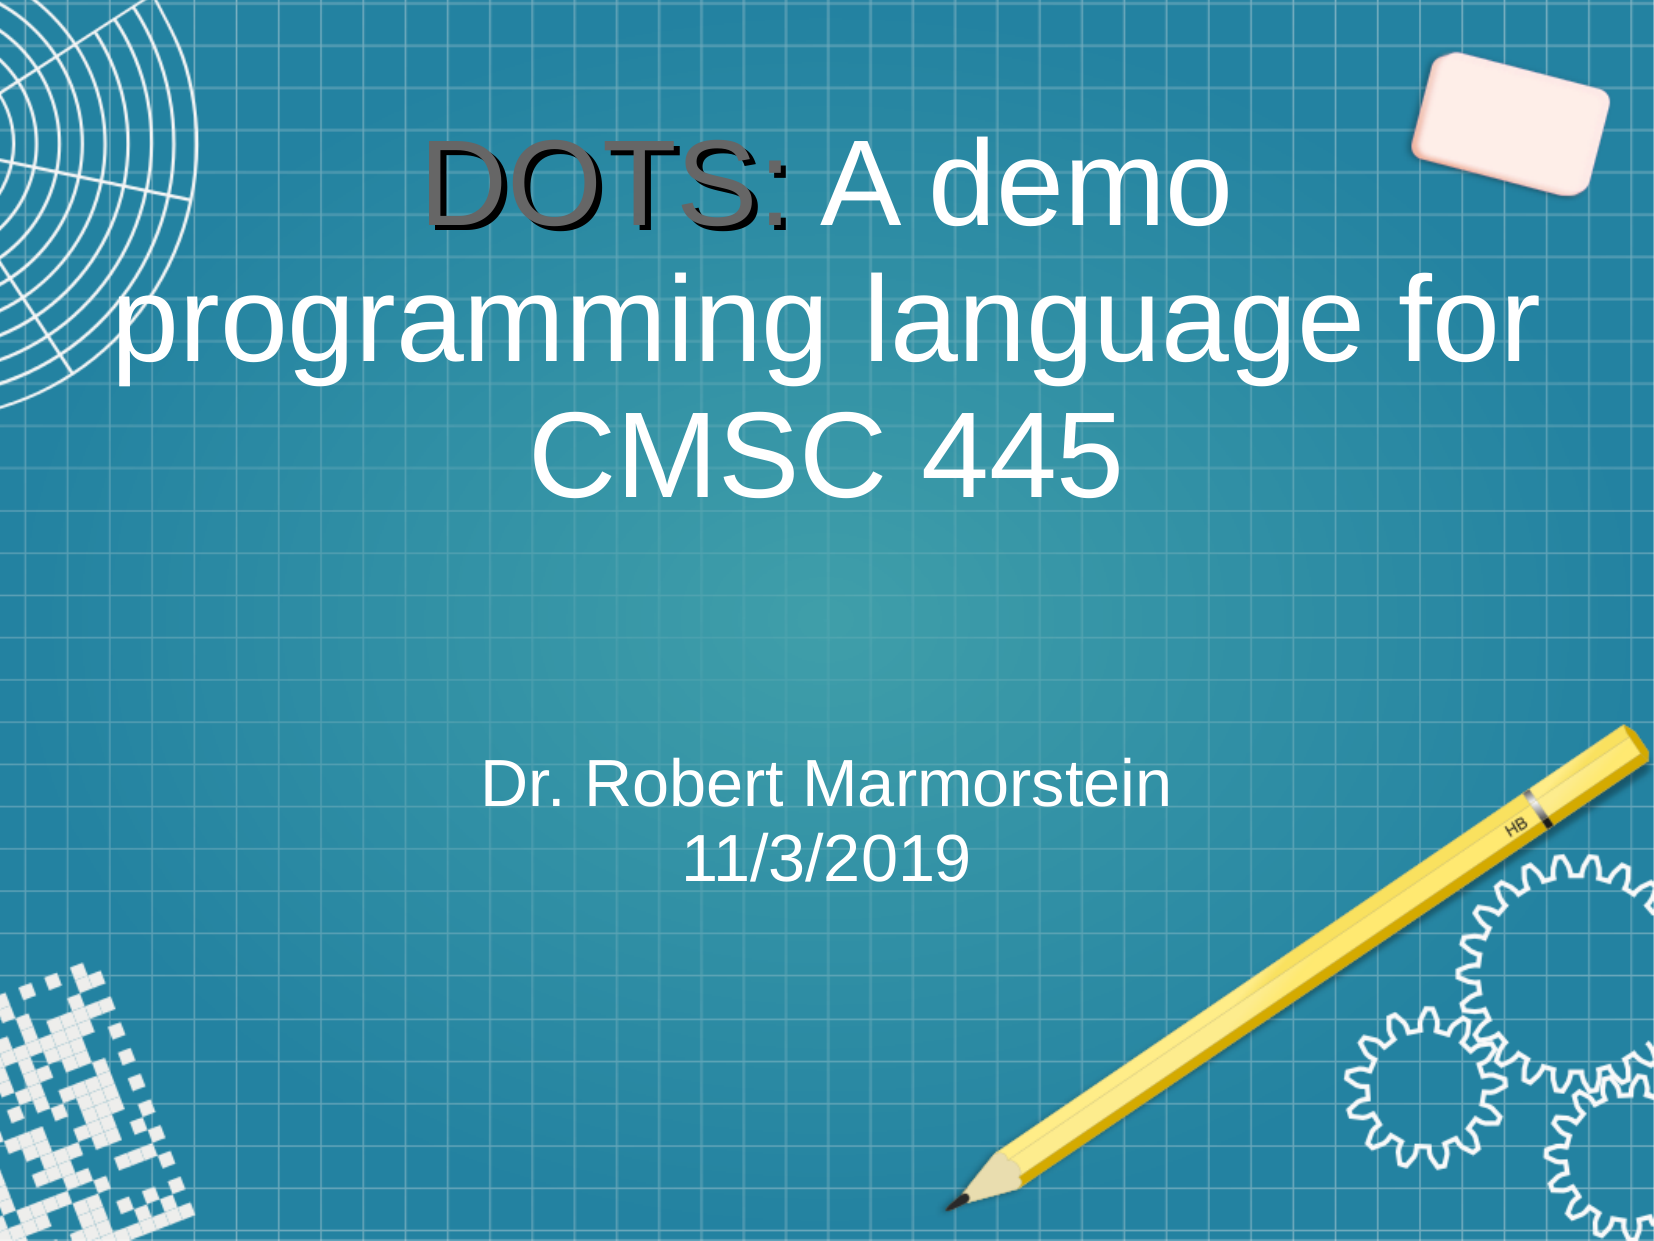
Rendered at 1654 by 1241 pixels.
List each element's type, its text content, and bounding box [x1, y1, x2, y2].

title DOTS: A demo programming language for CMSC 445 [82, 114, 1571, 519]
picture [0, 0, 1654, 1241]
subtitle Dr. Robert Marmorstein 11/3/2019 [82, 519, 1571, 1123]
